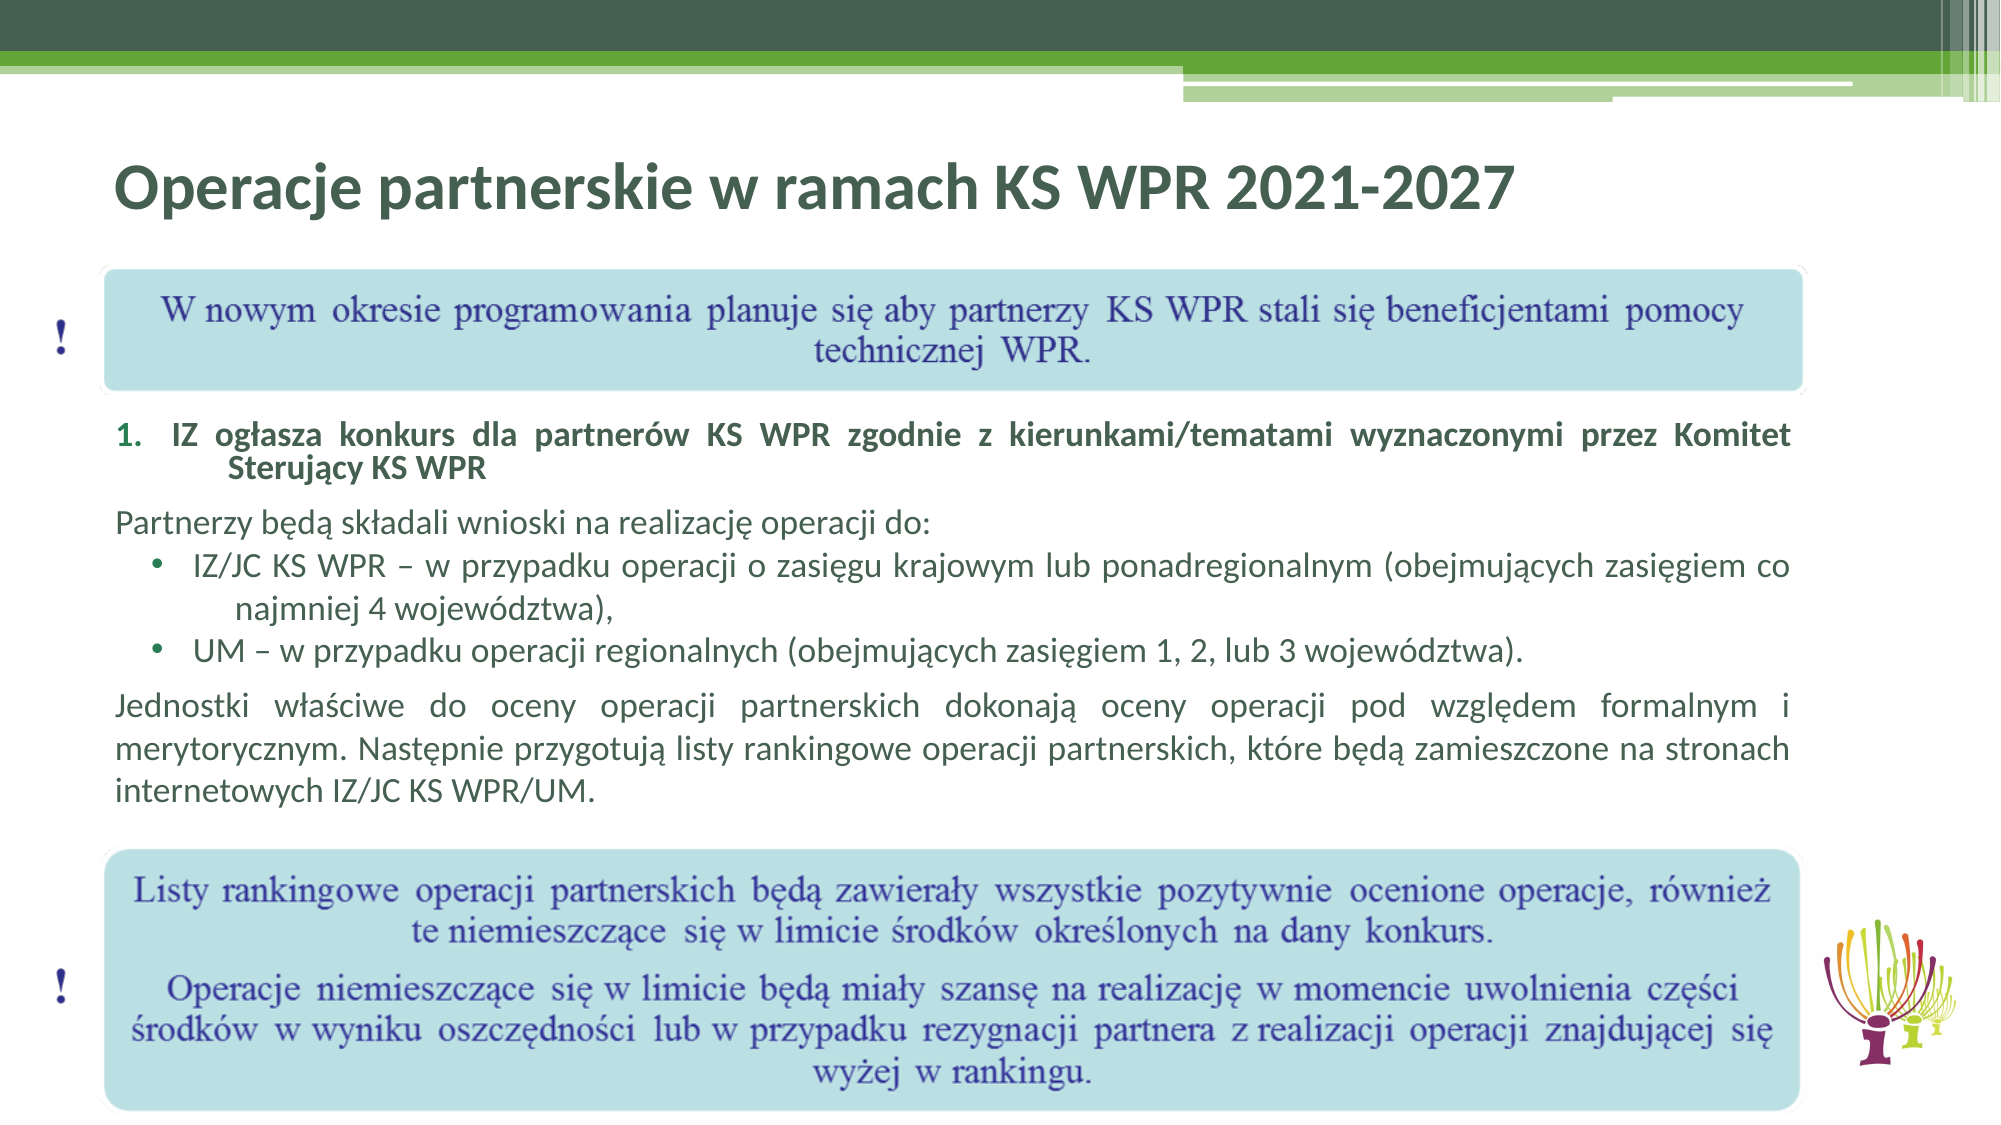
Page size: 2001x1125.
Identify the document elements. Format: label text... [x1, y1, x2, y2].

picture [22, 844, 1965, 1116]
list IZ ogłasza konkurs dla partnerów KS WPR zgodnie z kierunkami/tematami wyznaczonymi przez Komitet Sterujący KS WPR Partnerzy będą składali wnioski na realizację operacji do: IZ/JC KS WPR – w przypadku operacji o zasięgu krajowym lub ponadregionalnym (obejmujących zasięgiem co najmniej 4 województwa), UM – w przypadku operacji regionalnych (obejmujących zasięgiem 1, 2, lub 3 województwa). Jednostki właściwe do oceny operacji partnerskich dokonają oceny operacji pod względem formalnym i merytorycznym. Następnie przygotują listy rankingowe operacji partnerskich, które będą zamieszczone na stronach internetowych IZ/JC KS WPR/UM. [99, 411, 1808, 844]
picture [22, 264, 1808, 396]
title Operacje partnerskie w ramach KS WPR 2021-2027 [99, 113, 1900, 252]
